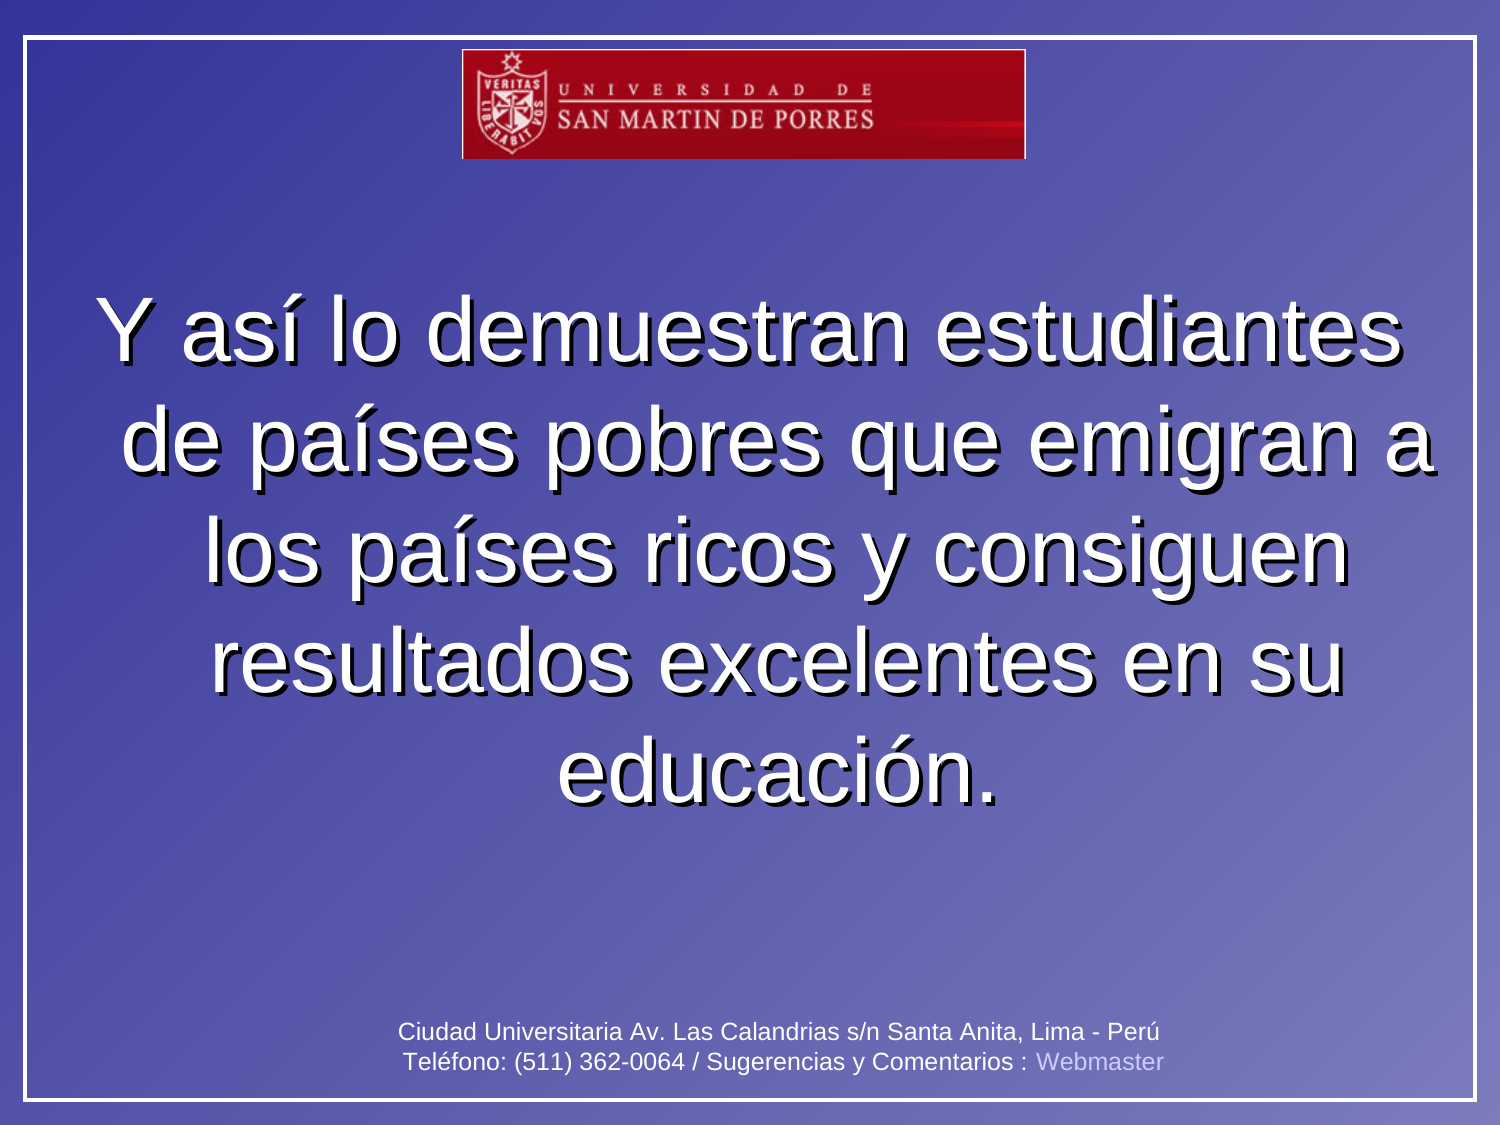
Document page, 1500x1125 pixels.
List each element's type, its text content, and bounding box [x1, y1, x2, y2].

picture [462, 49, 1026, 159]
list Y así lo demuestran estudiantes de países pobres que emigran a los países ricos y consiguen resultados excelentes en su educación. [37, 262, 1463, 1050]
